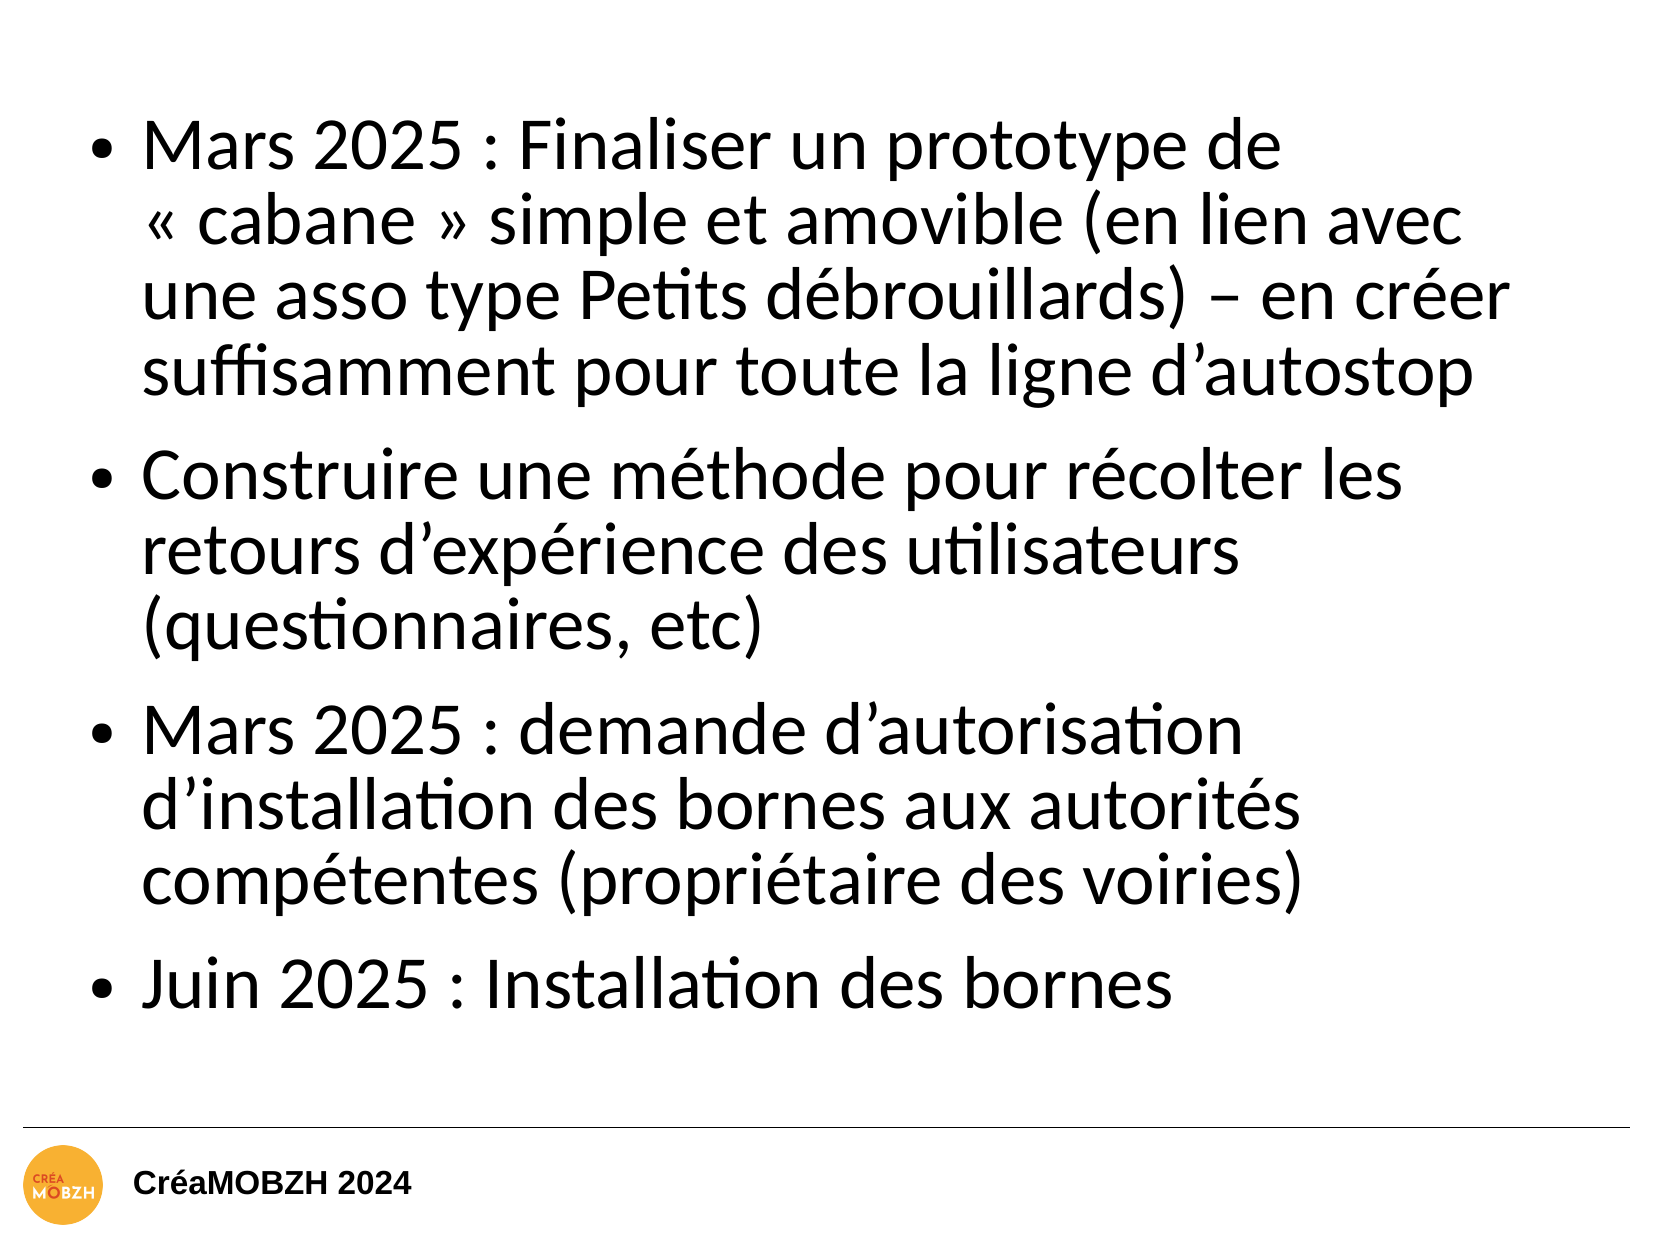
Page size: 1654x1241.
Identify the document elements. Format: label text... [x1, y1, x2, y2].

text_box CréaMOBZH 2024 [118, 1157, 1040, 1241]
picture [23, 1145, 103, 1225]
list Mars 2025 : Finaliser un prototype de « cabane » simple et amovible (en lien avec une asso type Petits débrouillards) – en créer suffisamment pour toute la ligne d’autostop Construire une méthode pour récolter les retours d’expérience des utilisateurs (questionnaires, etc) Mars 2025 : demande d’autorisation d’installation des bornes aux autorités compétentes (propriétaire des voiries) Juin 2025 : Installation des bornes [70, 113, 1571, 1028]
